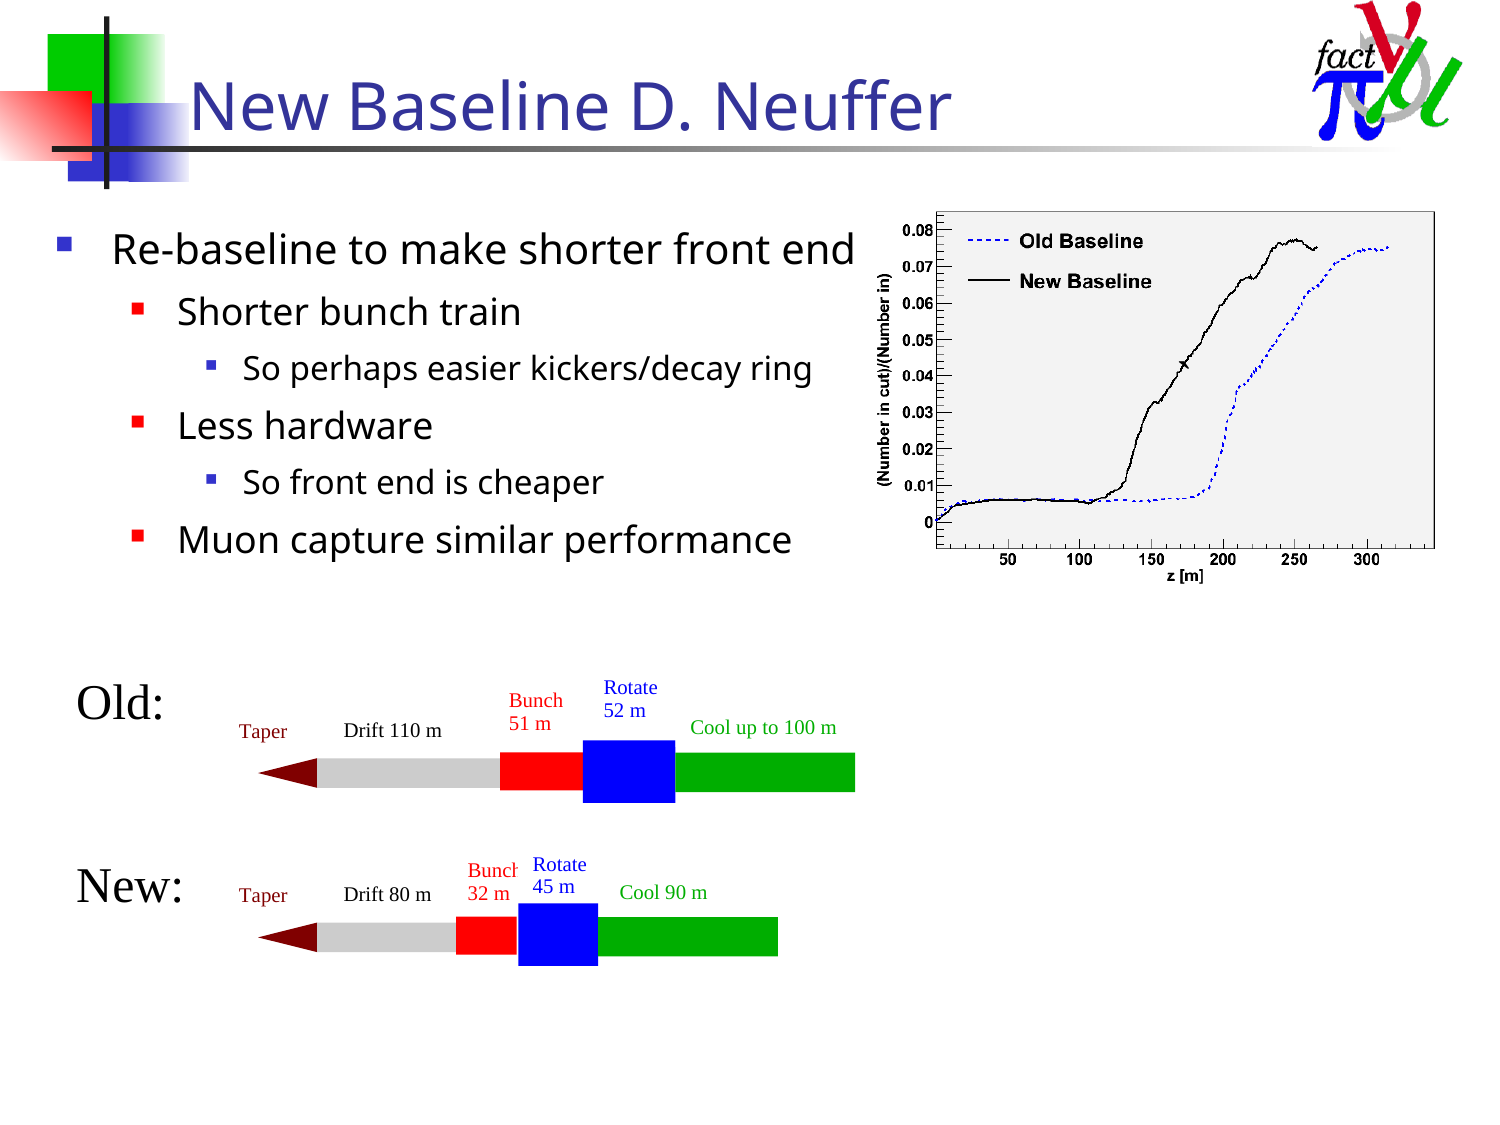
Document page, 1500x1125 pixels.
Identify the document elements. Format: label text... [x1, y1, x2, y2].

text_box [257, 740, 856, 803]
text_box Cool 90 m [604, 873, 773, 912]
picture [1453, 0, 1463, 147]
text_box Drift 110 m [328, 711, 497, 749]
title New Baseline D. Neuffer [174, 0, 1453, 159]
text_box Taper [224, 876, 303, 915]
text_box Rotate 52 m [588, 668, 673, 730]
list Re-baseline to make shorter front end Shorter bunch train So perhaps easier kickers/decay ring Less hardware So front end is cheaper Muon capture similar performance [40, 211, 1316, 600]
picture [874, 169, 1496, 591]
text_box Old: [61, 667, 181, 738]
text_box Rotate 45 m [517, 845, 602, 906]
text_box Cool up to 100 m [675, 709, 851, 747]
text_box [258, 916, 517, 955]
text_box Taper [224, 712, 303, 751]
text_box [518, 903, 778, 966]
text_box New: [61, 850, 200, 922]
text_box Bunch 32 m [452, 851, 518, 913]
text_box Bunch 51 m [494, 681, 578, 743]
text_box Drift 80 m [328, 875, 447, 914]
